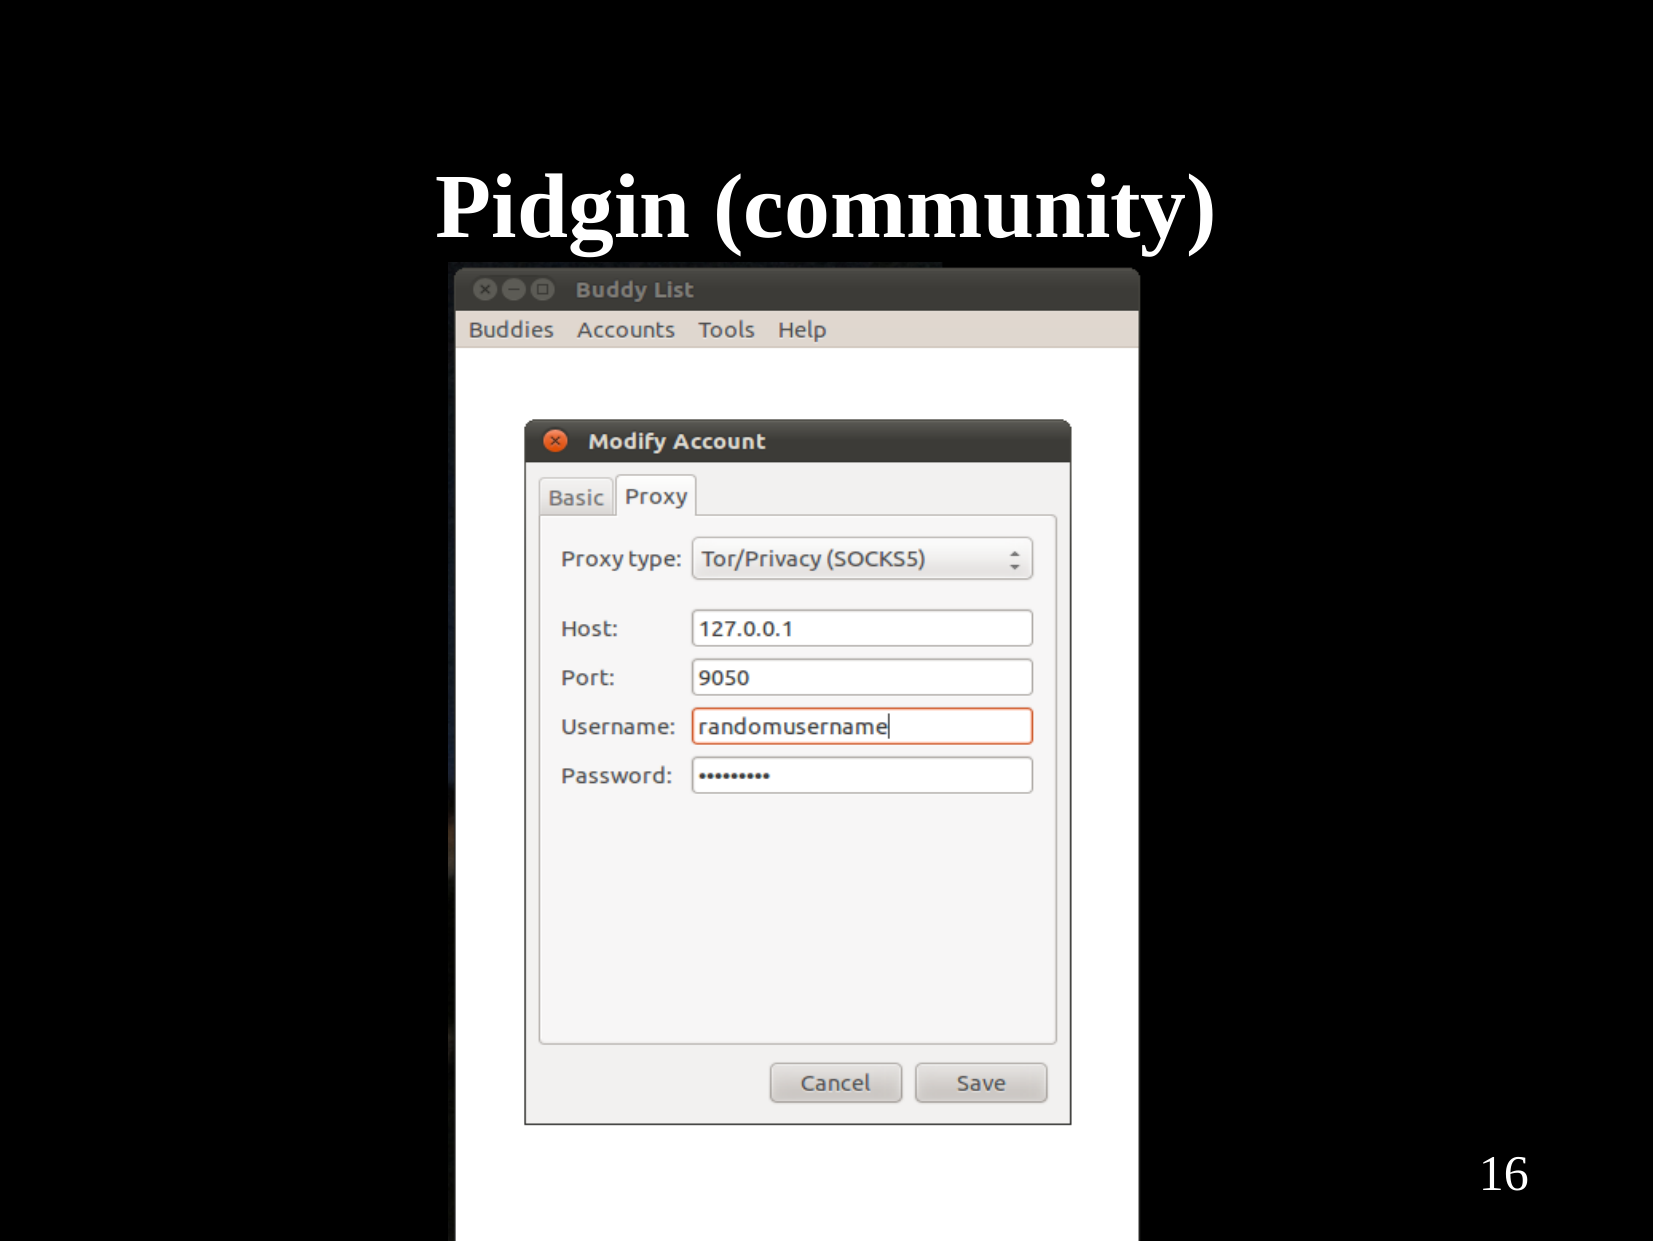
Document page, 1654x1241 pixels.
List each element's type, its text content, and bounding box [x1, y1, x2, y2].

picture [448, 262, 1150, 1241]
title Pidgin (community) [121, 102, 1534, 311]
